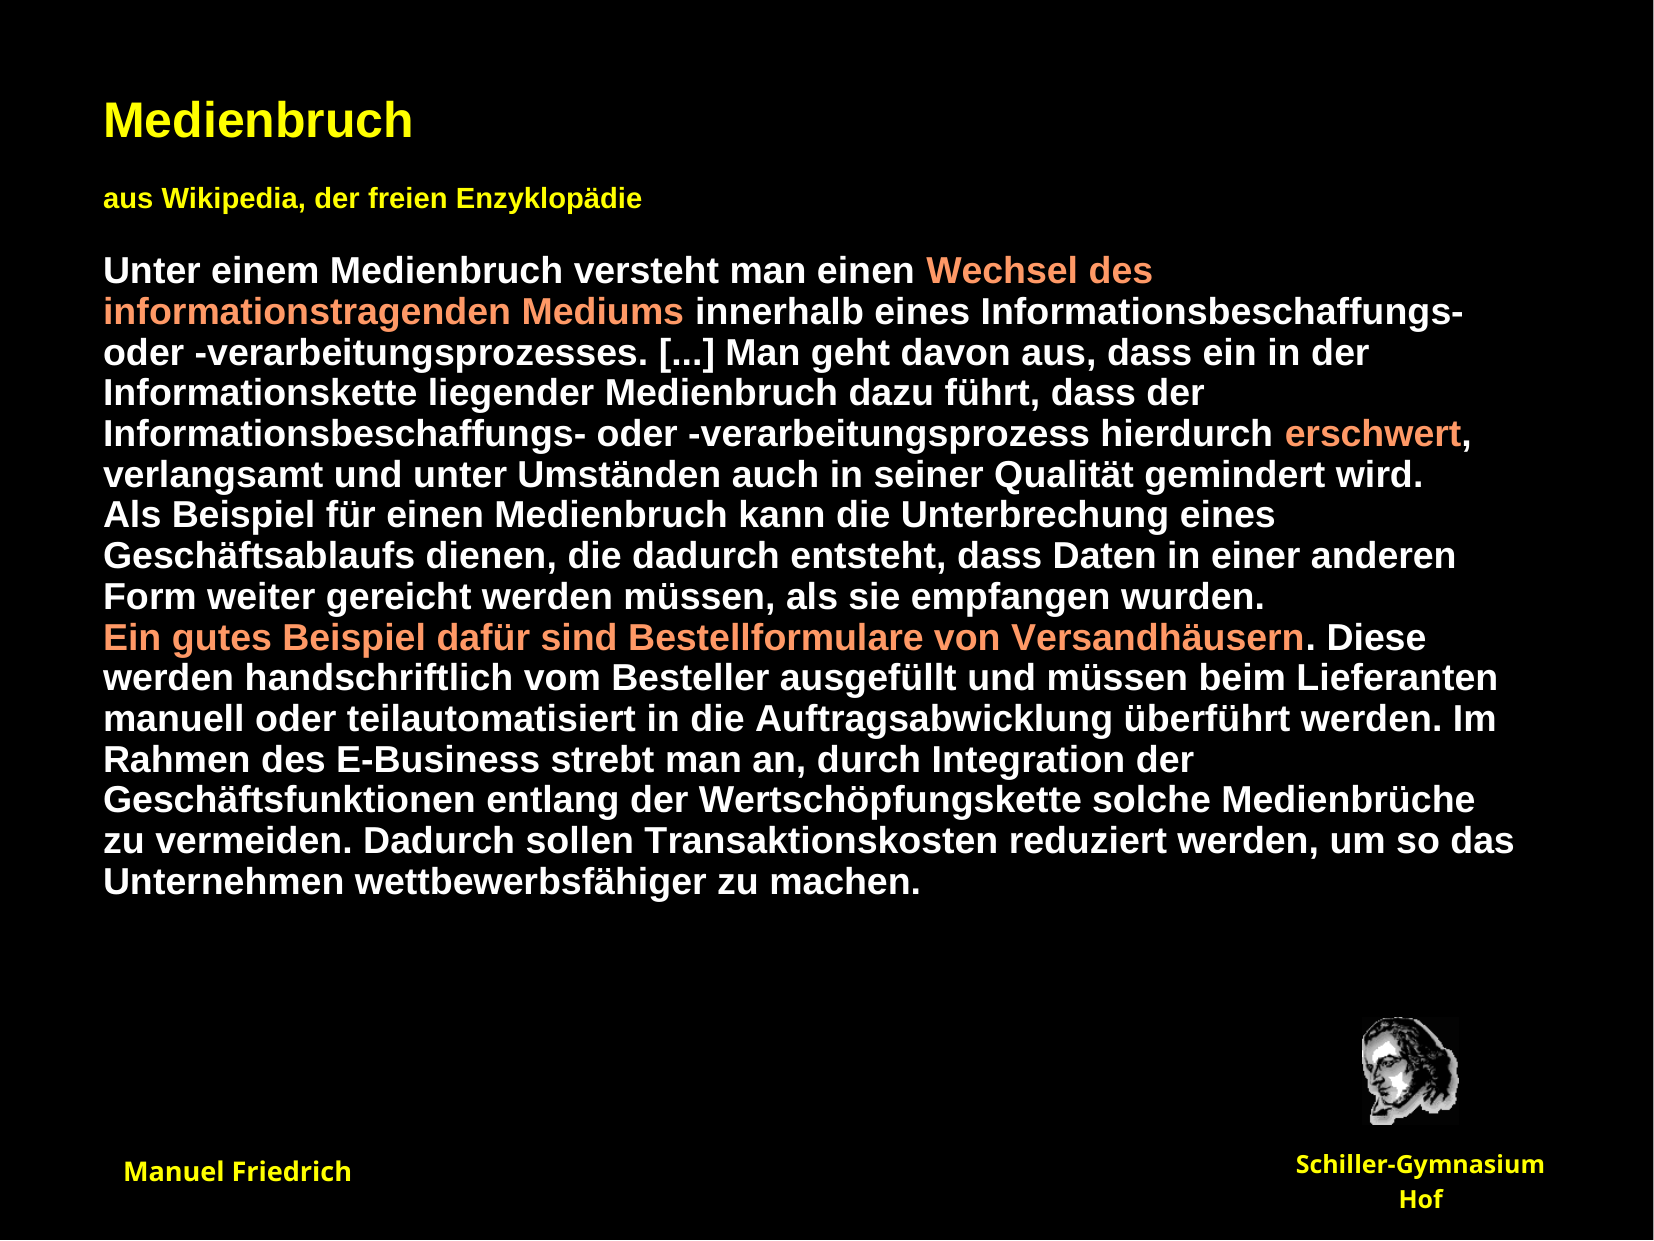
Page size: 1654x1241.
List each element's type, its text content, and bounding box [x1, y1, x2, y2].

text_box Medienbruch aus Wikipedia, der freien Enzyklopädie Unter einem Medienbruch versteht man einen Wechsel des informationstragenden Mediums innerhalb eines Informationsbeschaffungs- oder -verarbeitungsprozesses. [...] Man geht davon aus, dass ein in der Informationskette liegender Medienbruch dazu führt, dass der Informationsbeschaffungs- oder -verarbeitungsprozess hierdurch erschwert, verlangsamt und unter Umständen auch in seiner Qualität gemindert wird. Als Beispiel für einen Medienbruch kann die Unterbrechung eines Geschäftsablaufs dienen, die dadurch entsteht, dass Daten in einer anderen Form weiter gereicht werden müssen, als sie empfangen wurden. Ein gutes Beispiel dafür sind Bestellformulare von Versandhäusern. Diese werden handschriftlich vom Besteller ausgefüllt und müssen beim Lieferanten manuell oder teilautomatisiert in die Auftragsabwicklung überführt werden. Im Rahmen des E-Business strebt man an, durch Integration der Geschäftsfunktionen entlang der Wertschöpfungskette solche Medienbrüche zu vermeiden. Dadurch sollen Transaktionskosten reduziert werden, um so das Unternehmen wettbewerbsfähiger zu machen. [88, 88, 1536, 994]
text_box Manuel Friedrich [123, 1151, 353, 1191]
text_box Schiller-Gymnasium Hof [1295, 1145, 1546, 1216]
picture [1362, 1017, 1459, 1126]
